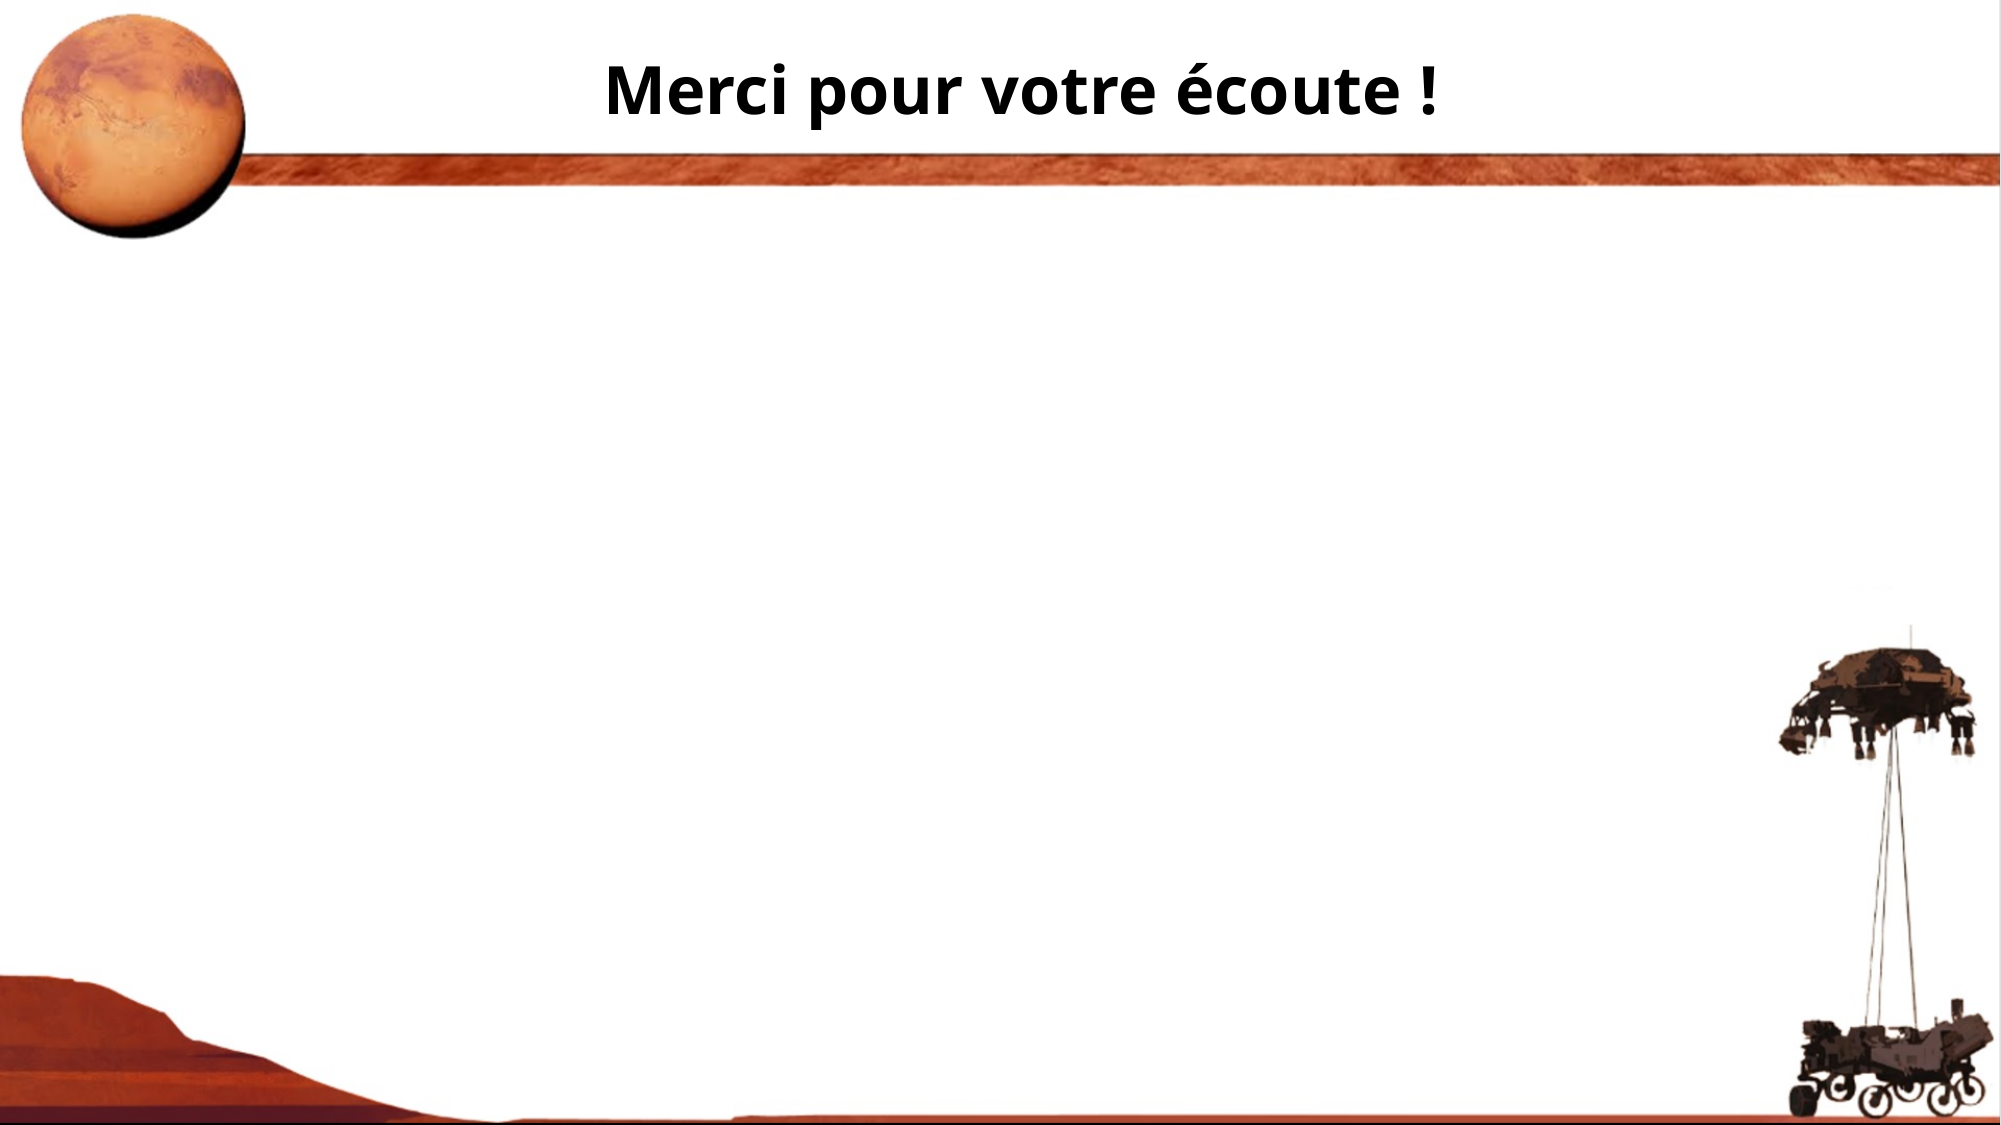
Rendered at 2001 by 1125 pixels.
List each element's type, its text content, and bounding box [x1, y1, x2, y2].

text_box Merci pour votre écoute ! [253, 40, 1789, 149]
picture [0, 0, 2001, 1125]
